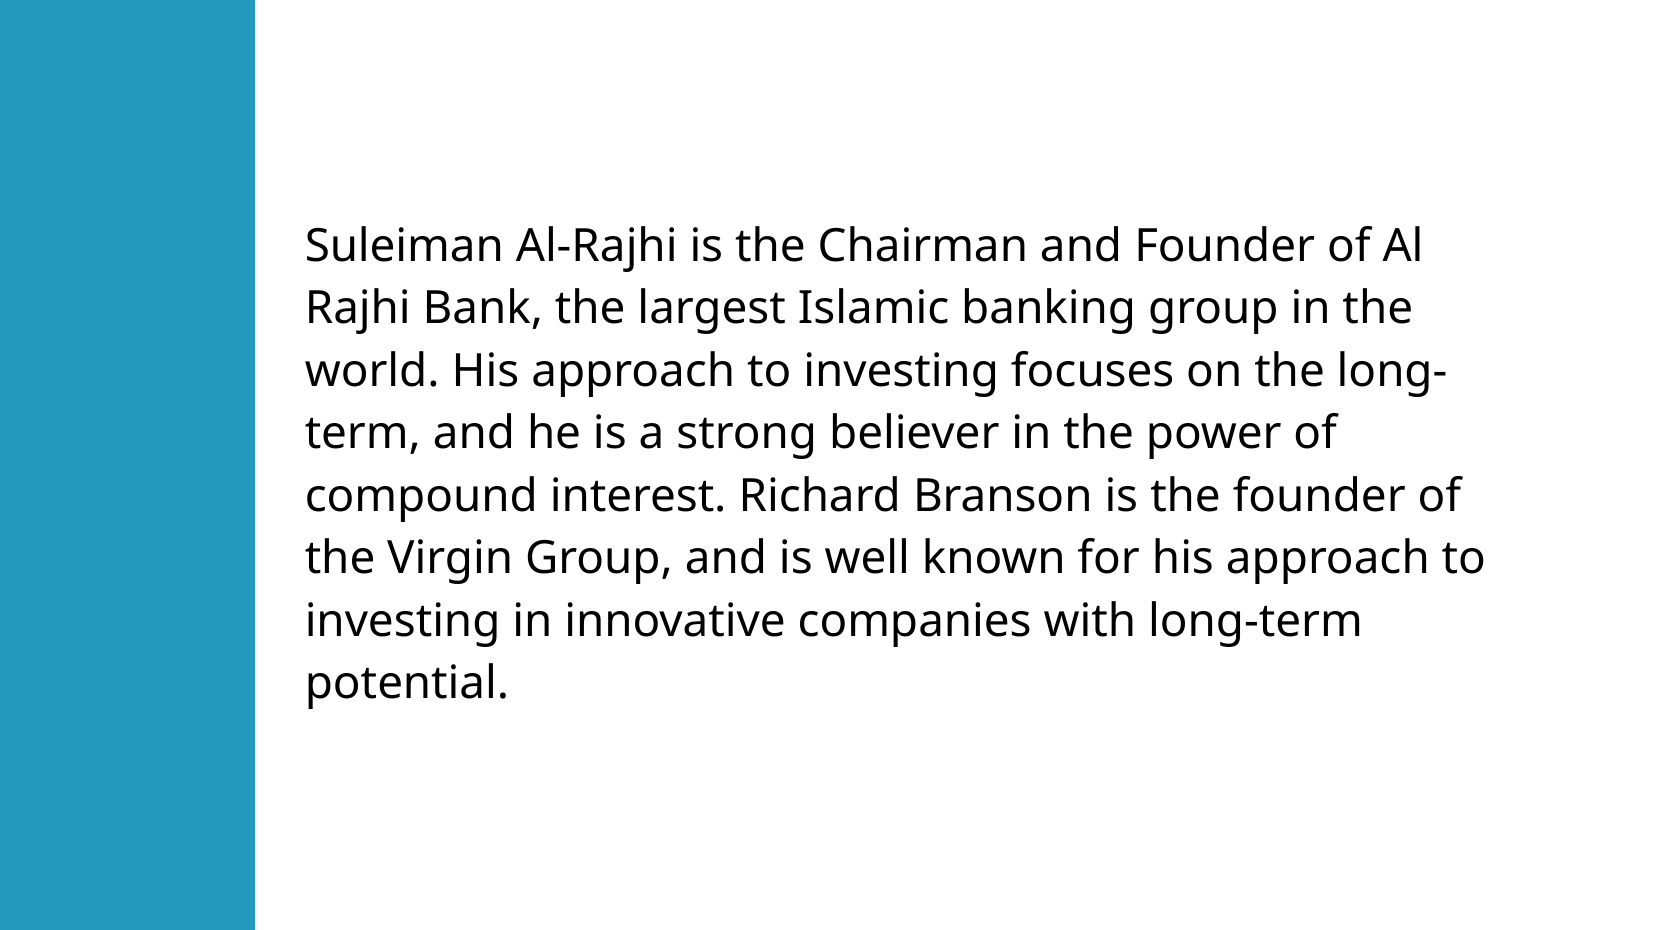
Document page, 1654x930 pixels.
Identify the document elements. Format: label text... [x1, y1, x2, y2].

title Suleiman Al-Rajhi is the Chairman and Founder of Al Rajhi Bank, the largest Islamic banking group in the world. His approach to investing focuses on the long-term, and he is a strong believer in the power of compound interest. Richard Branson is the founder of the Virgin Group, and is well known for his approach to investing in innovative companies with long-term potential. [304, 641, 1501, 713]
